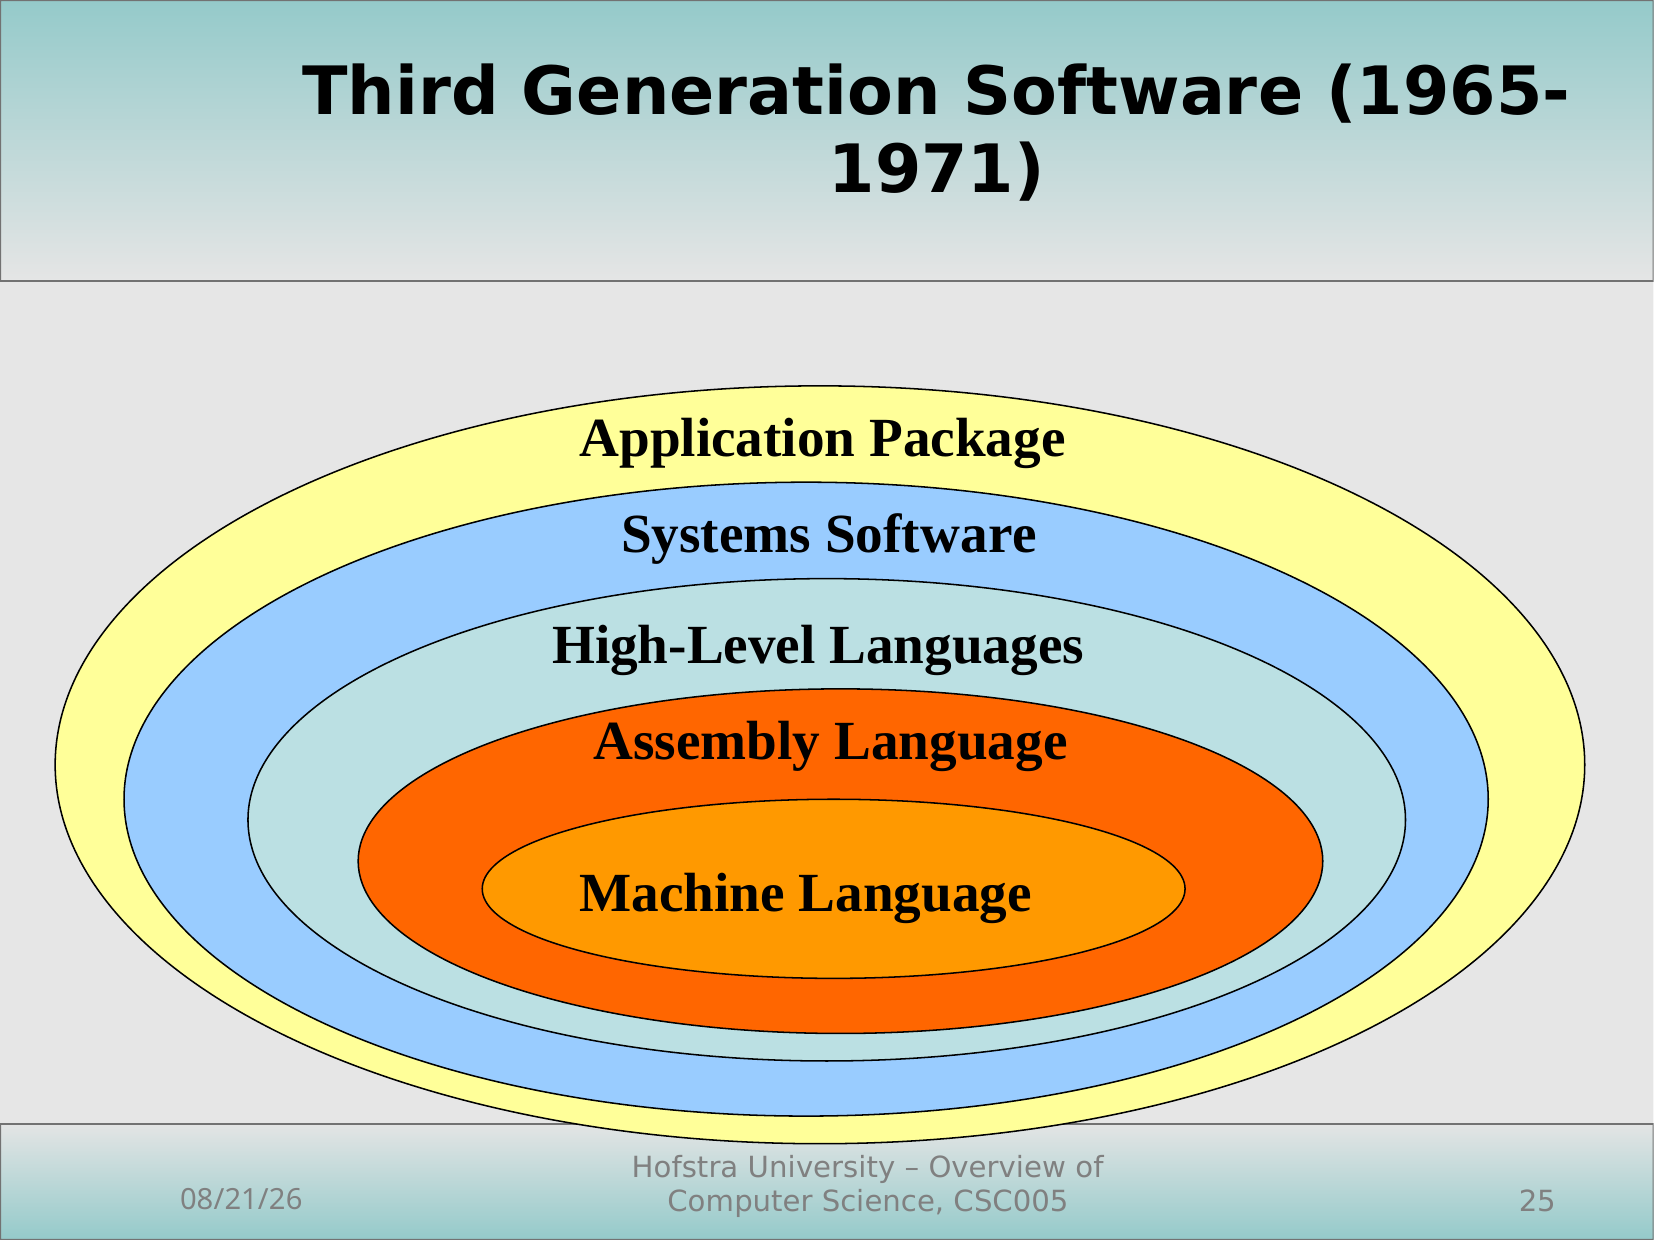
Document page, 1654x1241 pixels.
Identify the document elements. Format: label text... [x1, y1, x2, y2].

text_box Application Package [564, 399, 1144, 477]
title Third Generation Software (1965-1971) [234, 27, 1640, 235]
text_box [620, 385, 1020, 399]
text_box High-Level Languages [537, 606, 1213, 683]
text_box [55, 407, 1585, 1144]
text_box Assembly Language [578, 702, 1172, 780]
text_box Systems Software [606, 496, 1130, 573]
text_box Machine Language [564, 854, 1103, 932]
